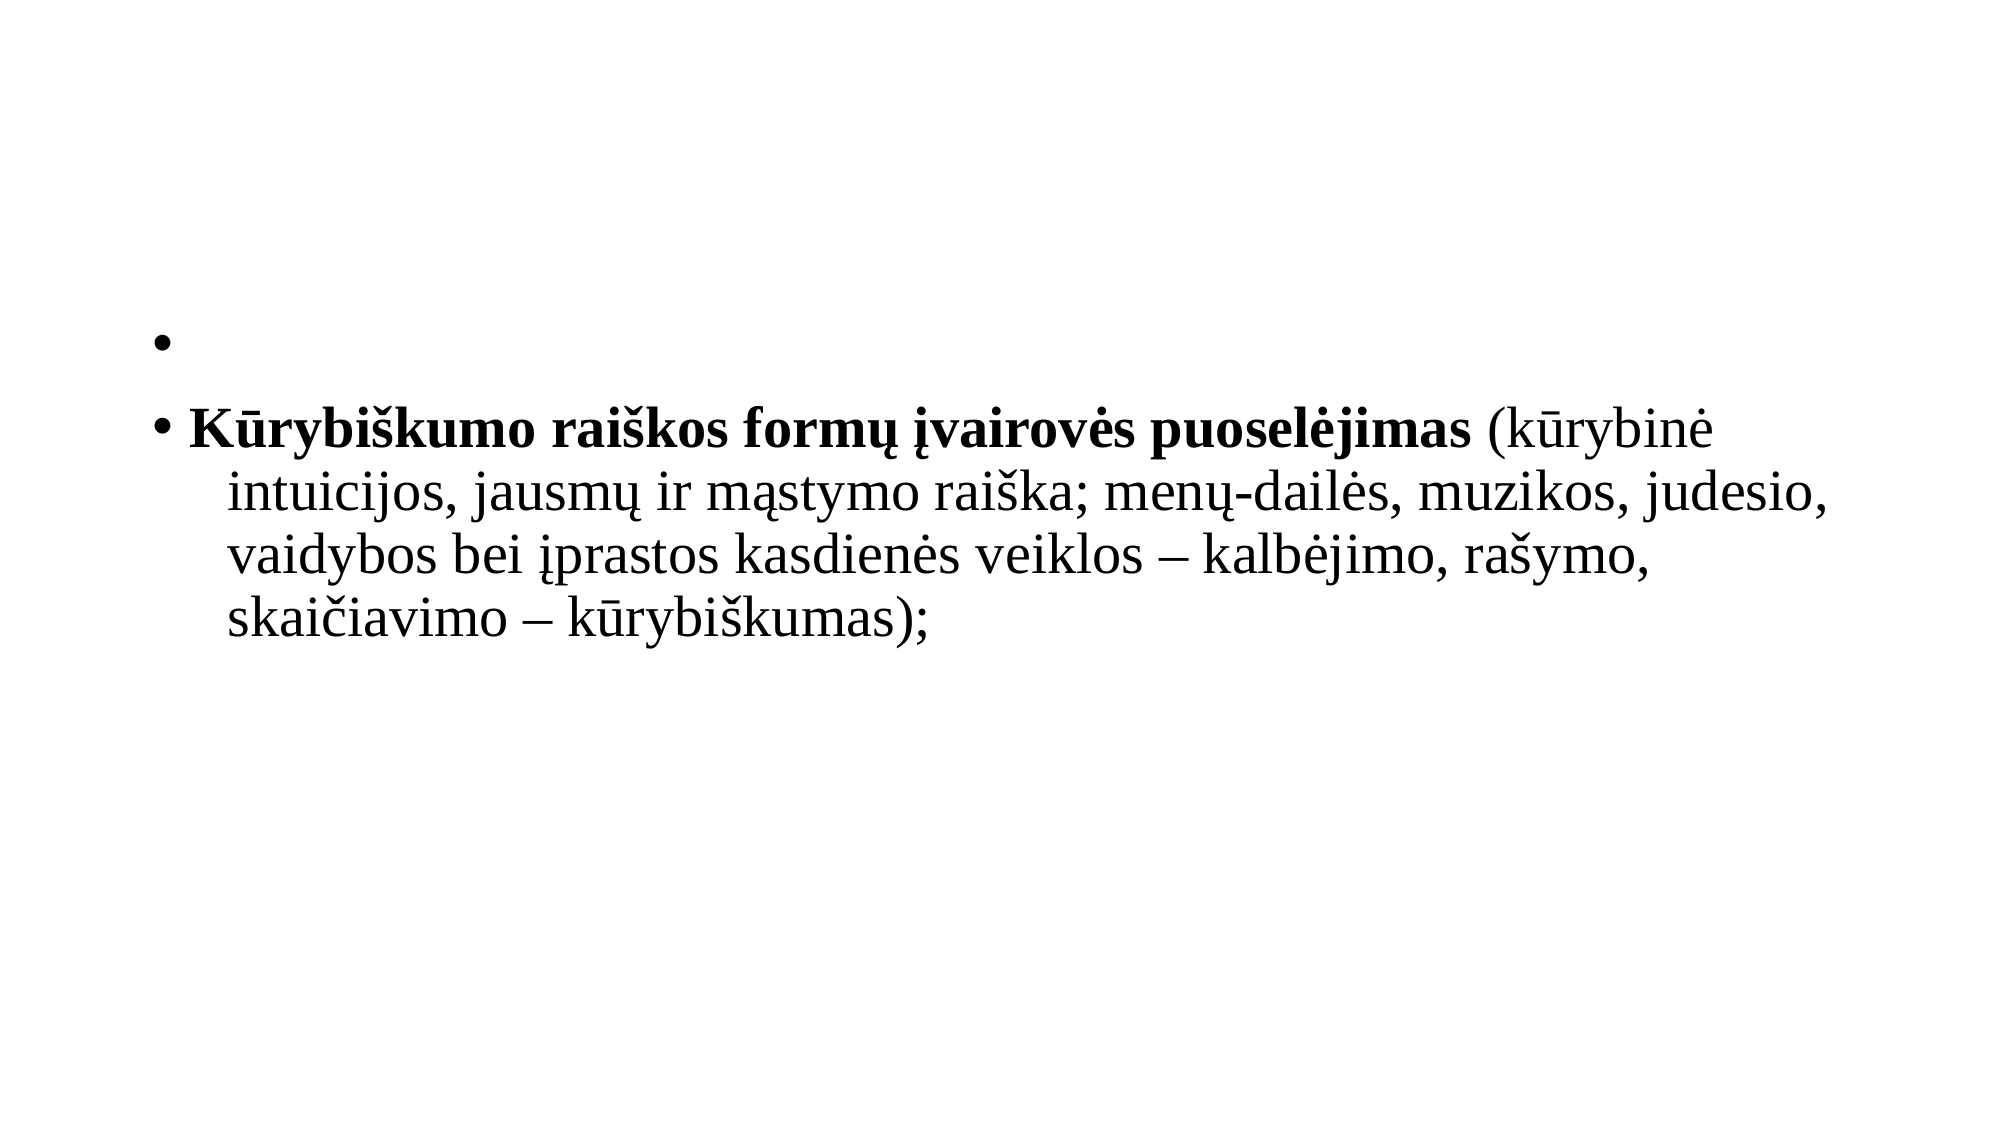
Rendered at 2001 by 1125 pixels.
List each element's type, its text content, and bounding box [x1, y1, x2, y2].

list Kūrybiškumo raiškos formų įvairovės puoselėjimas (kūrybinė intuicijos, jausmų ir mąstymo raiška; menų-dailės, muzikos, judesio, vaidybos bei įprastos kasdienės veiklos – kalbėjimo, rašymo, skaičiavimo – kūrybiškumas); [137, 299, 1863, 1014]
